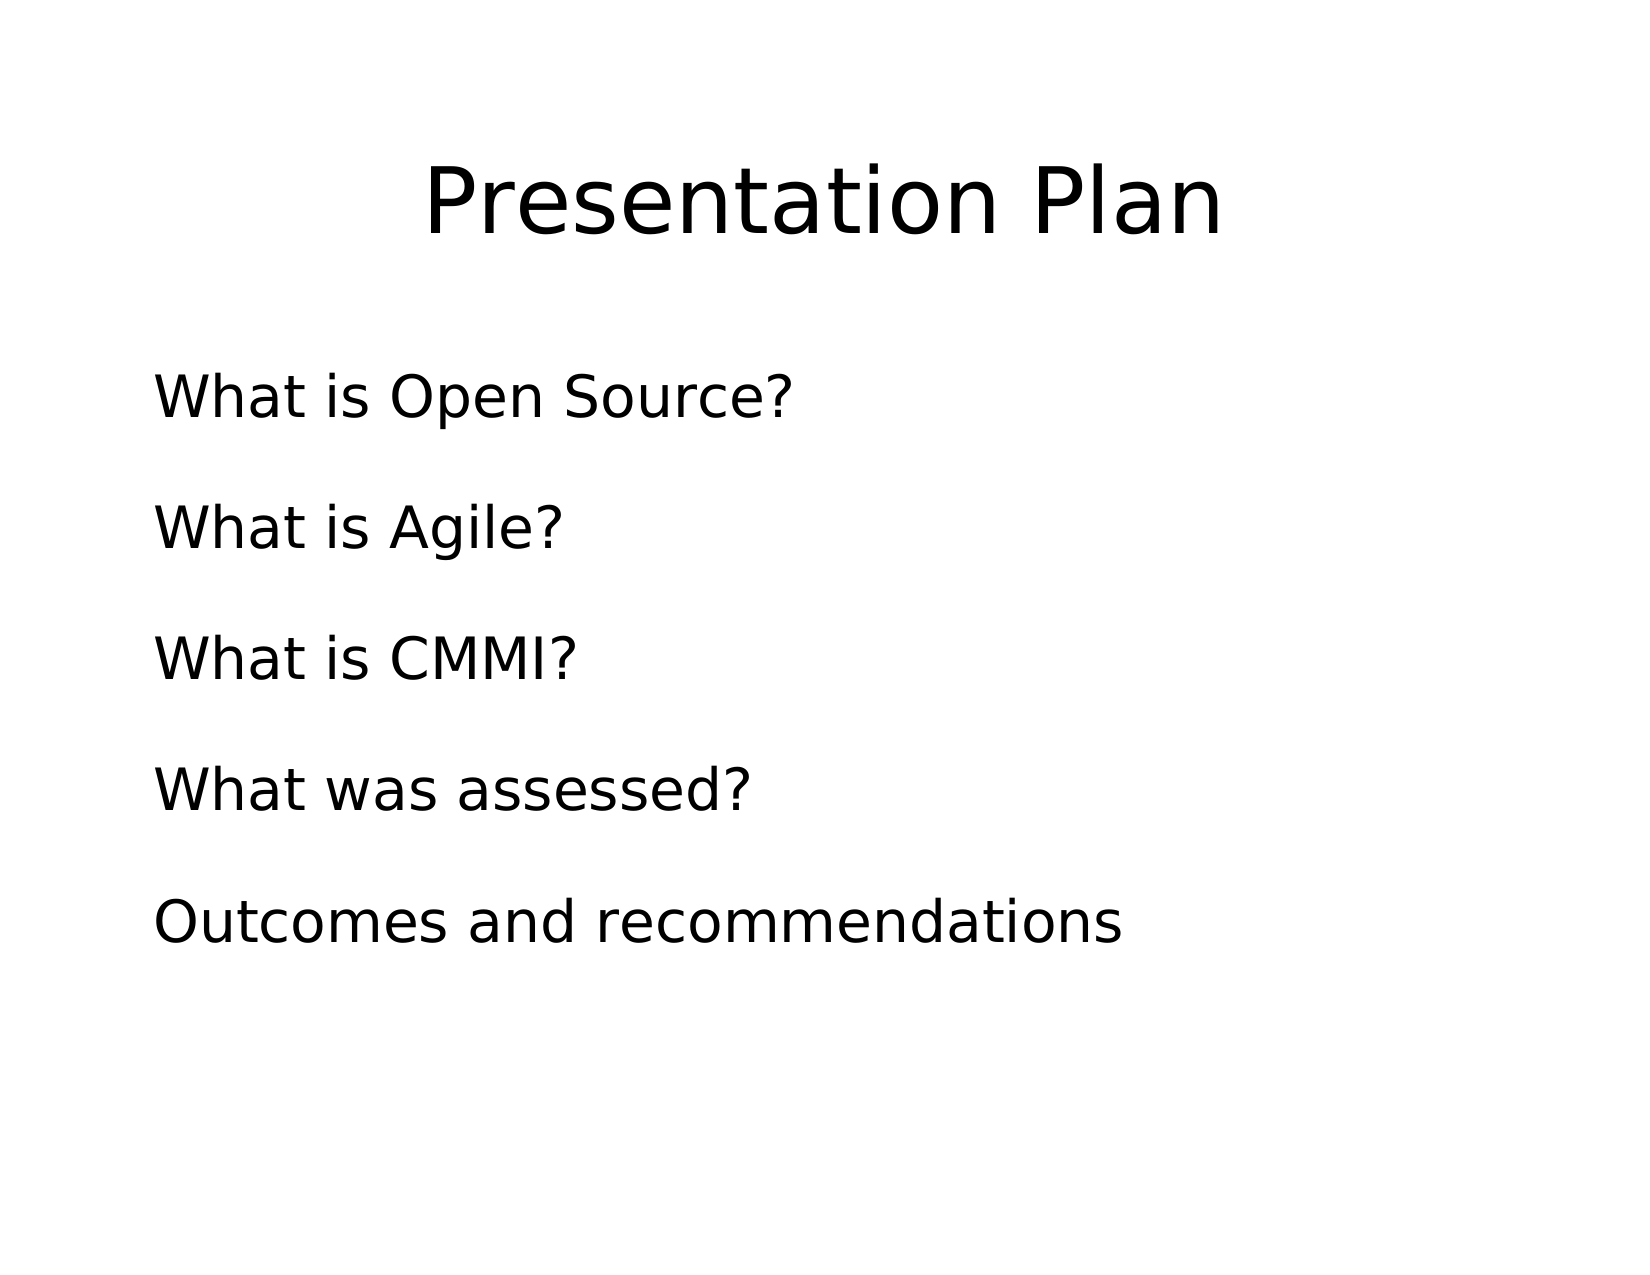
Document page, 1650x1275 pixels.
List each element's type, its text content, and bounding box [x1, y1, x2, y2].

list What is Open Source? What is Agile? What is CMMI? What was assessed? Outcomes and recommendations [135, 329, 1515, 1094]
title Presentation Plan [135, 105, 1515, 299]
